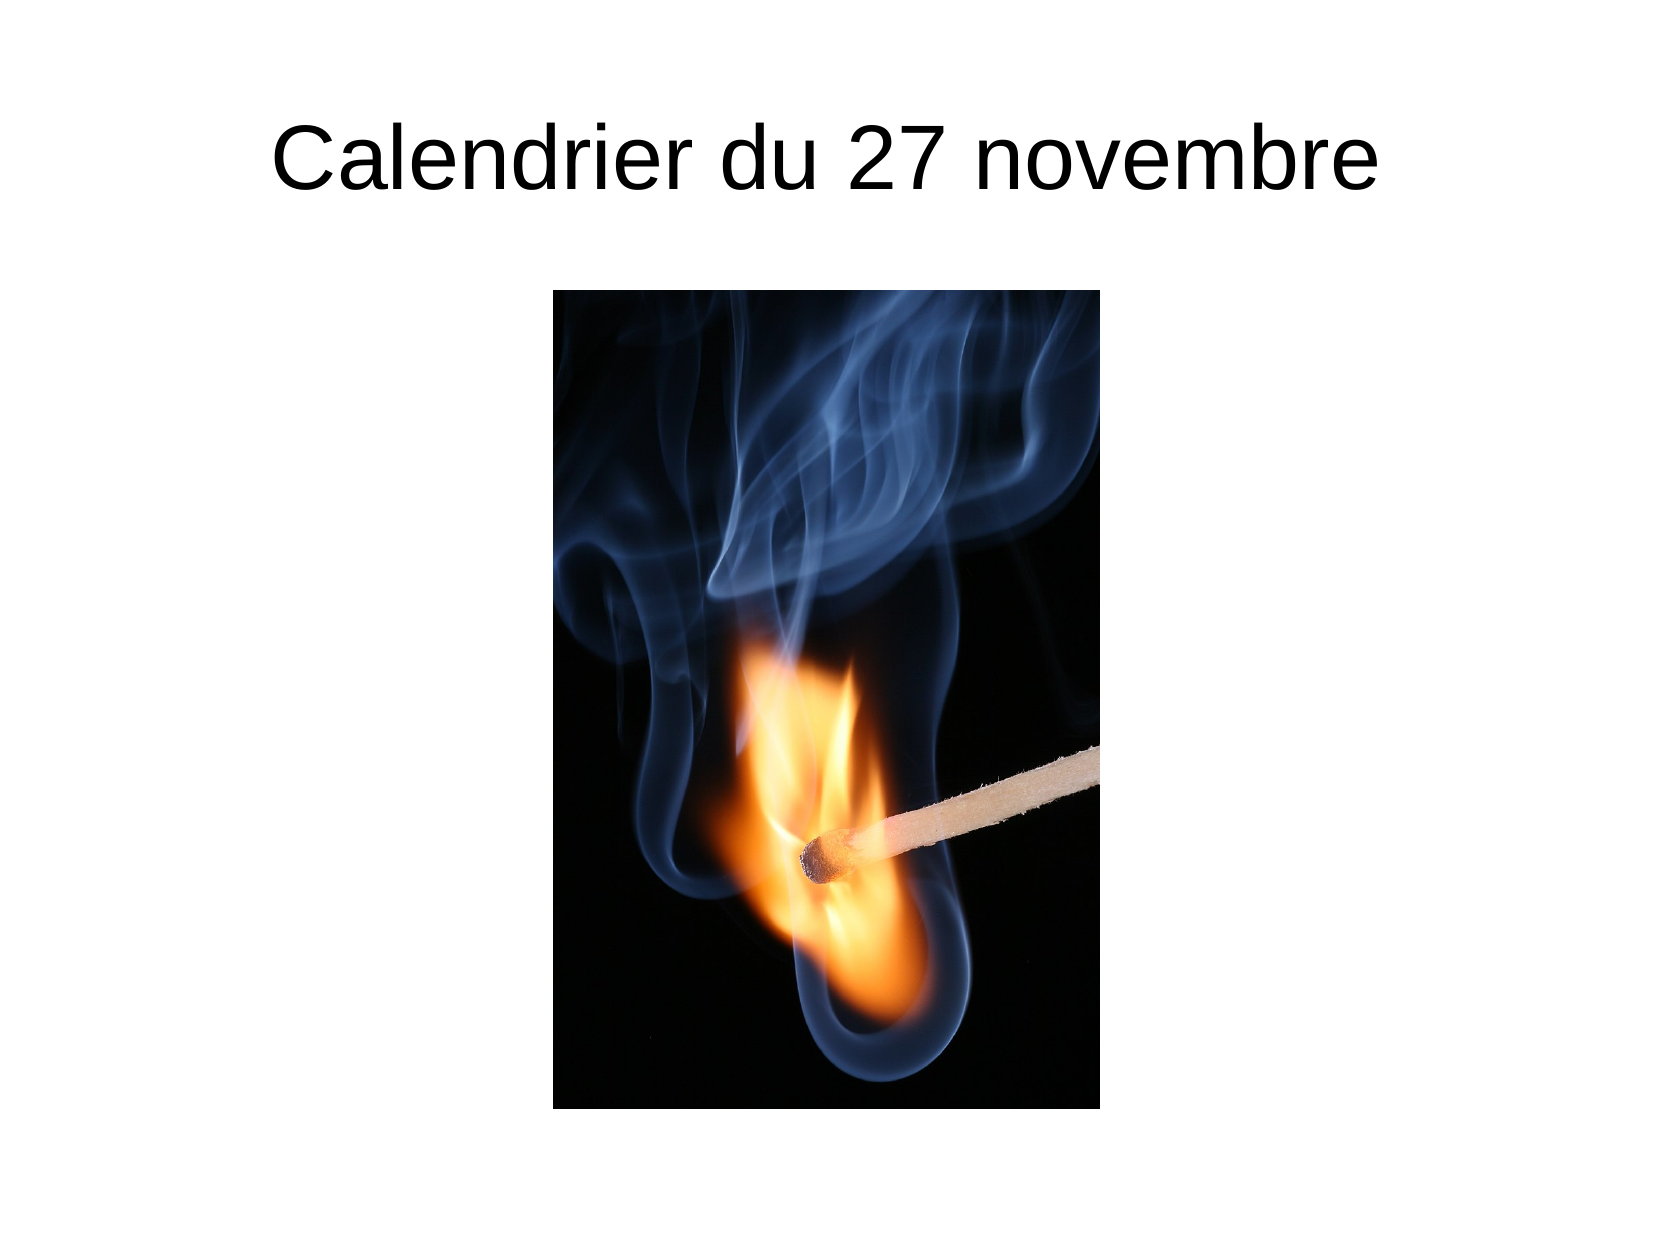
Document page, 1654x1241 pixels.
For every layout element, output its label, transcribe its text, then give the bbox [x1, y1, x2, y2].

title Calendrier du 27 novembre [82, 97, 1571, 209]
picture [553, 290, 1100, 1109]
